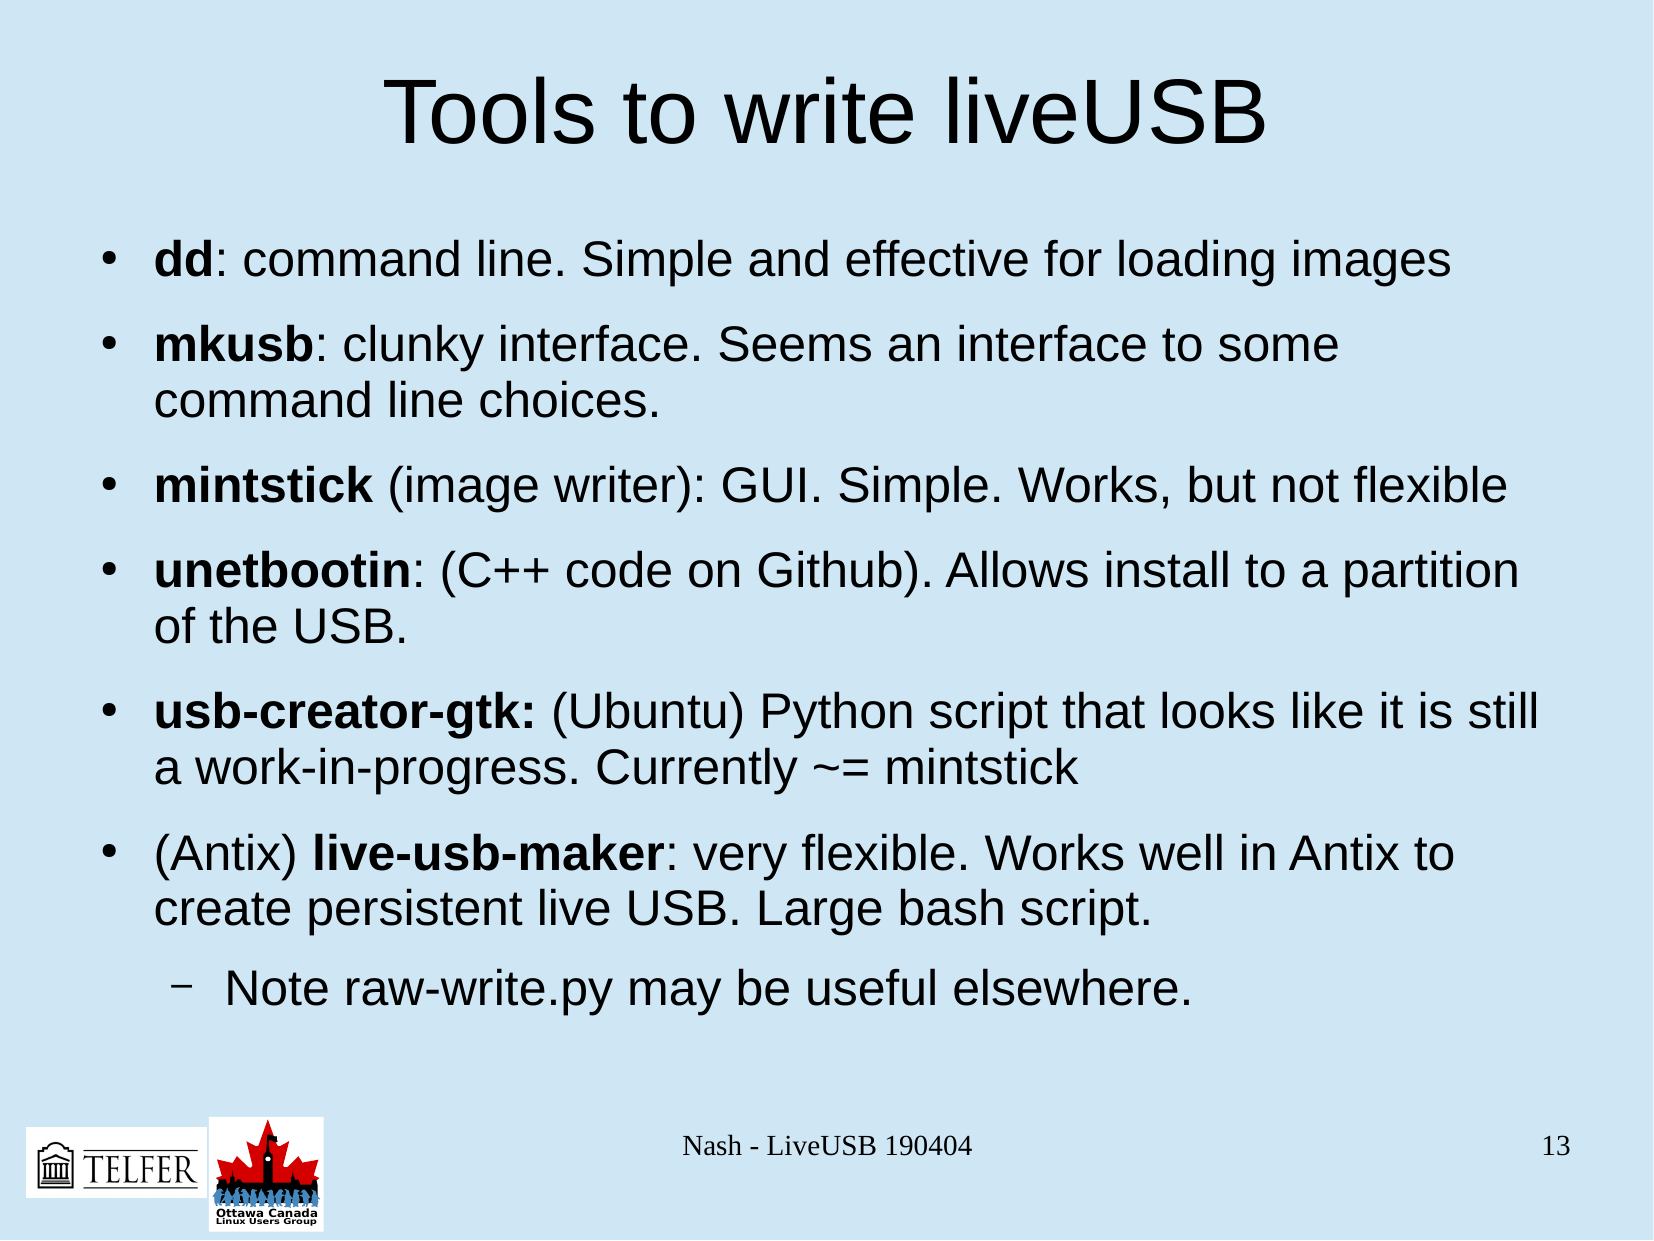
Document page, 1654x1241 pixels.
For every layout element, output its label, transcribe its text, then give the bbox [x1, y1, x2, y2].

title Tools to write liveUSB [82, 8, 1571, 216]
picture [26, 1127, 207, 1198]
list dd: command line. Simple and effective for loading images mkusb: clunky interface. Seems an interface to some command line choices. mintstick (image writer): GUI. Simple. Works, but not flexible unetbootin: (C++ code on Github). Allows install to a partition of the USB. usb-creator-gtk: (Ubuntu) Python script that looks like it is still a work-in-progress. Currently ~= mintstick (Antix) live-usb-maker: very flexible. Works well in Antix to create persistent live USB. Large bash script. Note raw-write.py may be useful elsewhere. [82, 231, 1571, 1028]
